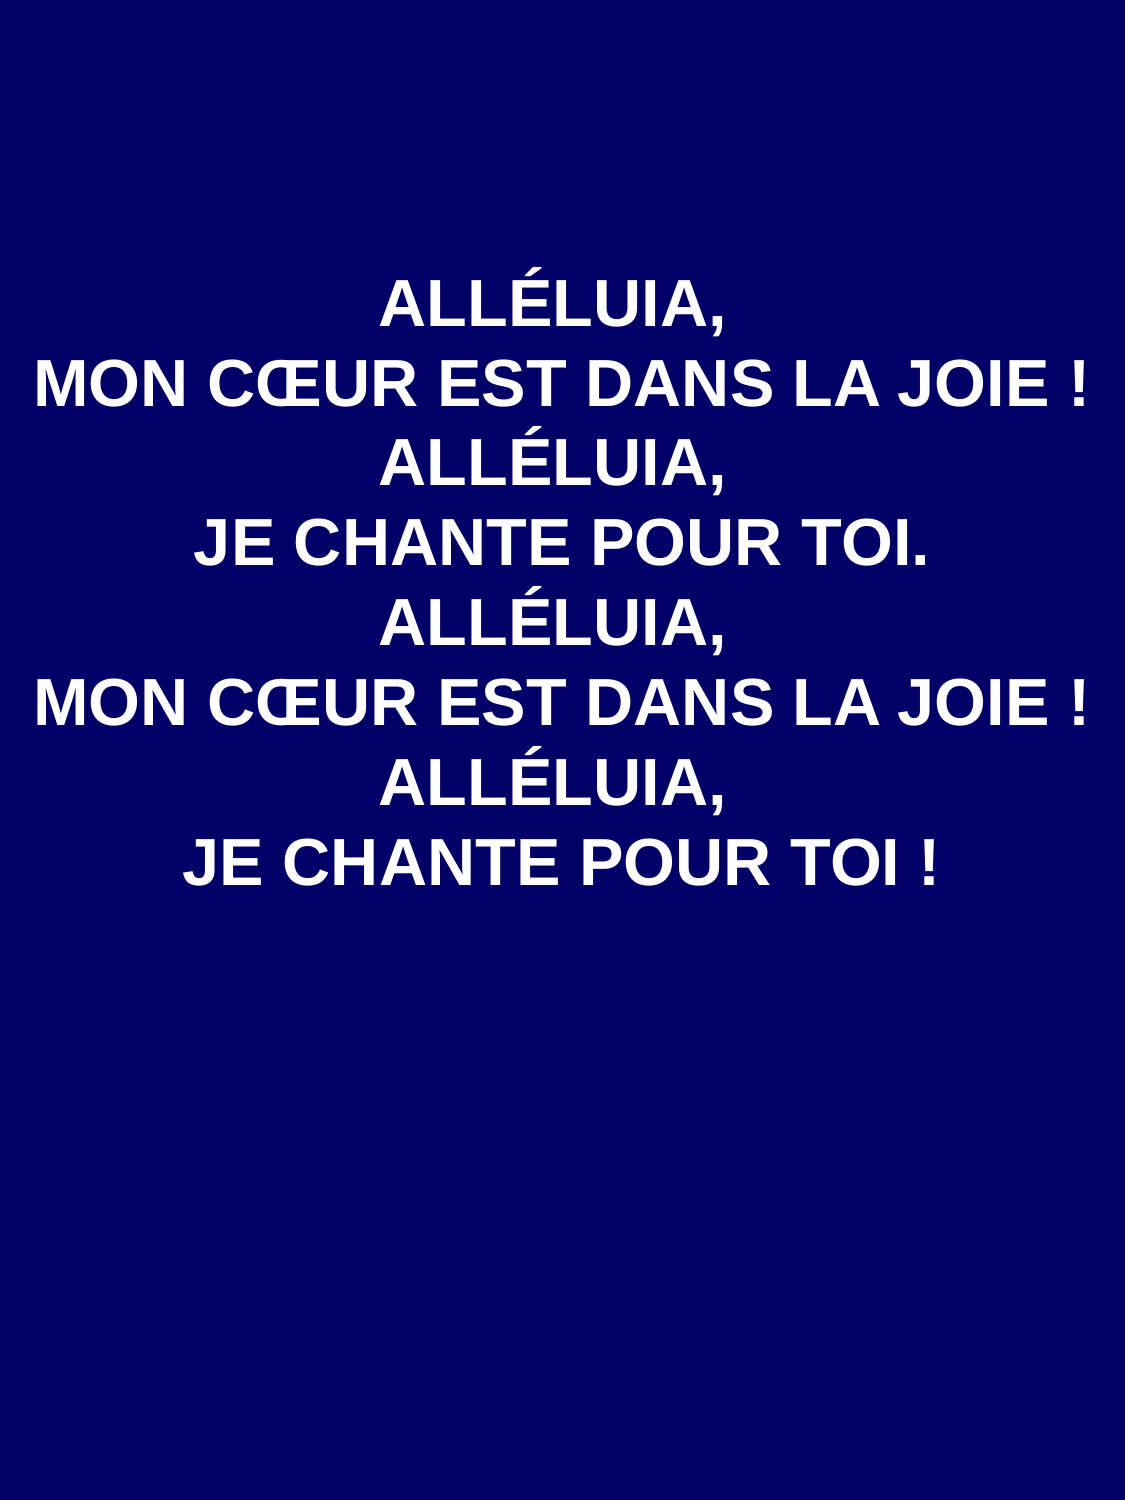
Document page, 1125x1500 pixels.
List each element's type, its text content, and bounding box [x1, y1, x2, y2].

text_box ALLÉLUIA, MON CŒUR EST DANS LA JOIE ! ALLÉLUIA, JE CHANTE POUR TOI. ALLÉLUIA, MON CŒUR EST DANS LA JOIE ! ALLÉLUIA, JE CHANTE POUR TOI ! [0, 11, 1125, 907]
